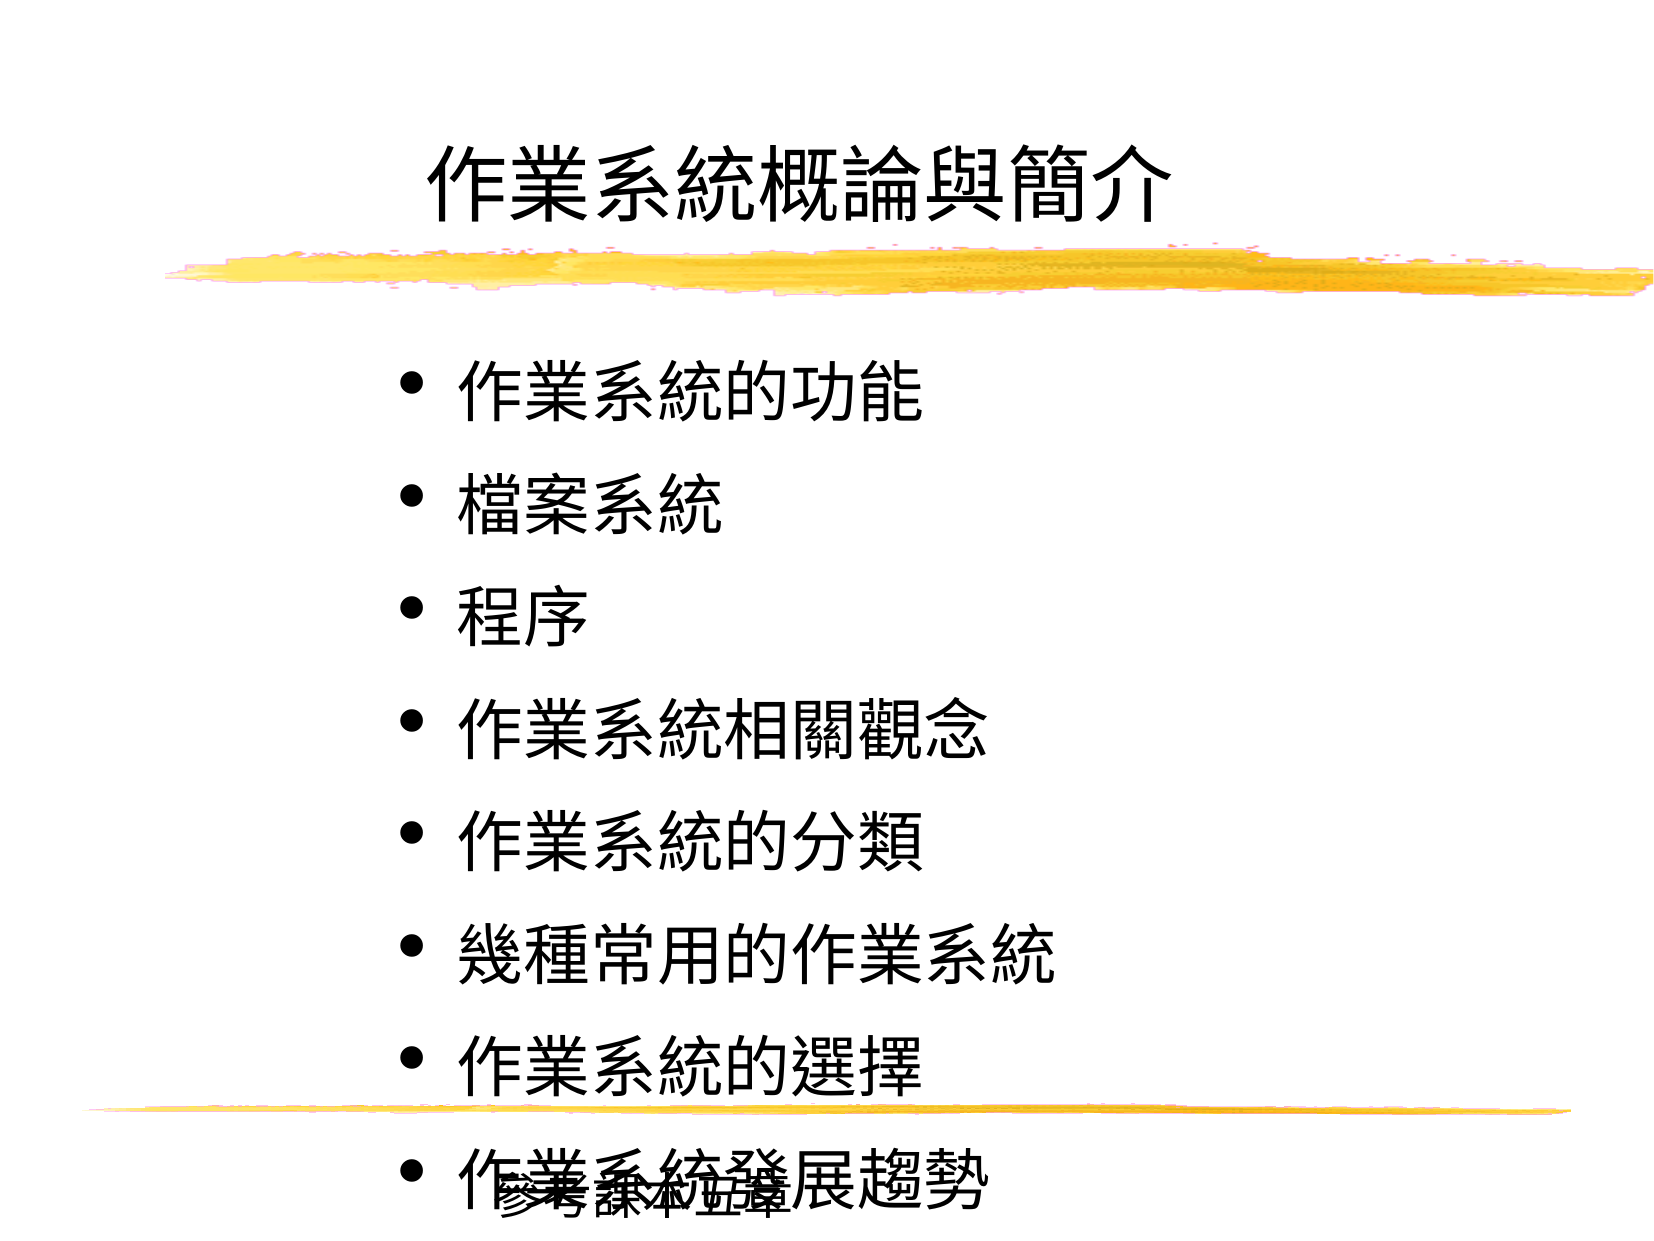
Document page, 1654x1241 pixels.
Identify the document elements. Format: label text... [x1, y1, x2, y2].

title 作業系統概論與簡介 [96, 41, 1502, 249]
picture [165, 237, 1654, 308]
list 作業系統的功能 檔案系統 程序 作業系統相關觀念 作業系統的分類 幾種常用的作業系統 作業系統的選擇 作業系統發展趨勢 [385, 330, 1461, 1133]
picture [1461, 1102, 1571, 1117]
picture [82, 1102, 385, 1117]
text_box 參考課本五章 [492, 1150, 793, 1211]
